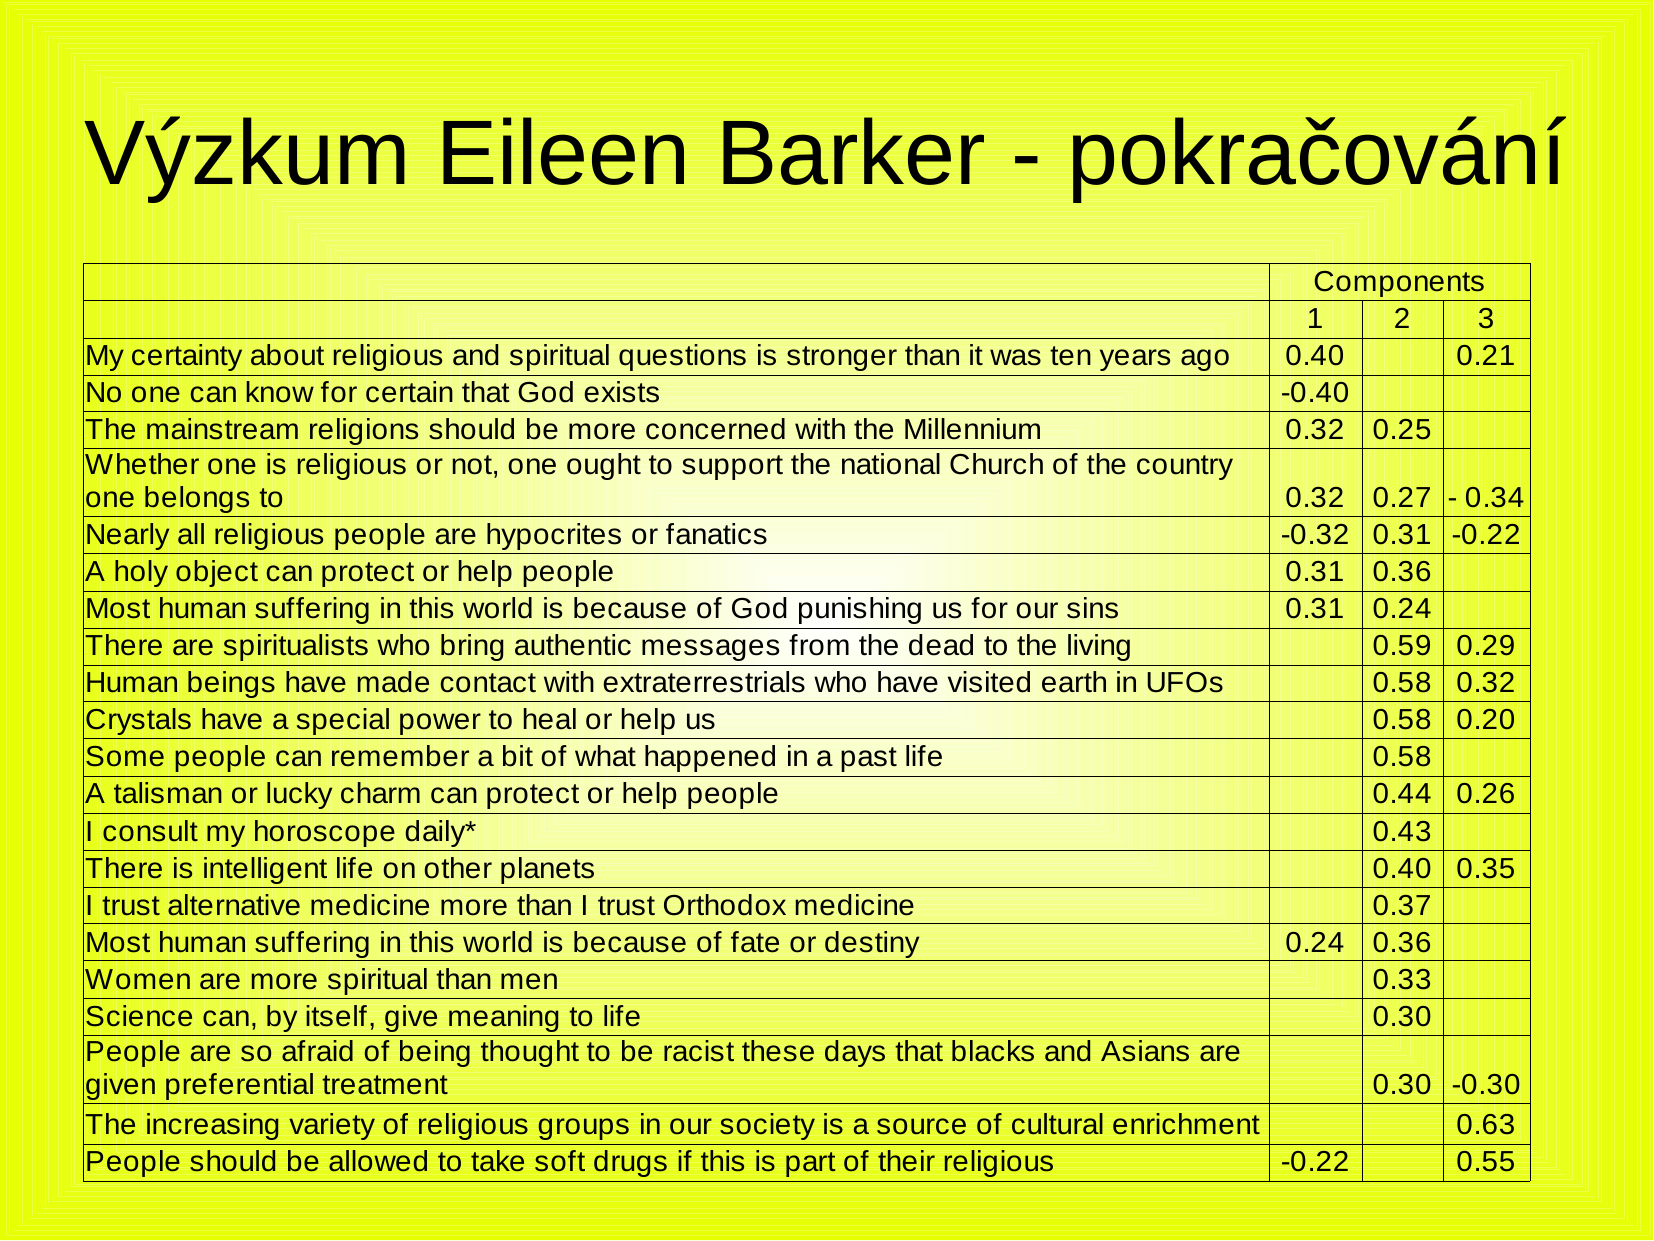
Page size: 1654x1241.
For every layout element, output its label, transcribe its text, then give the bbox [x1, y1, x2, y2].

title Výzkum Eileen Barker - pokračování [82, 56, 1571, 250]
chart [83, 263, 1533, 1183]
